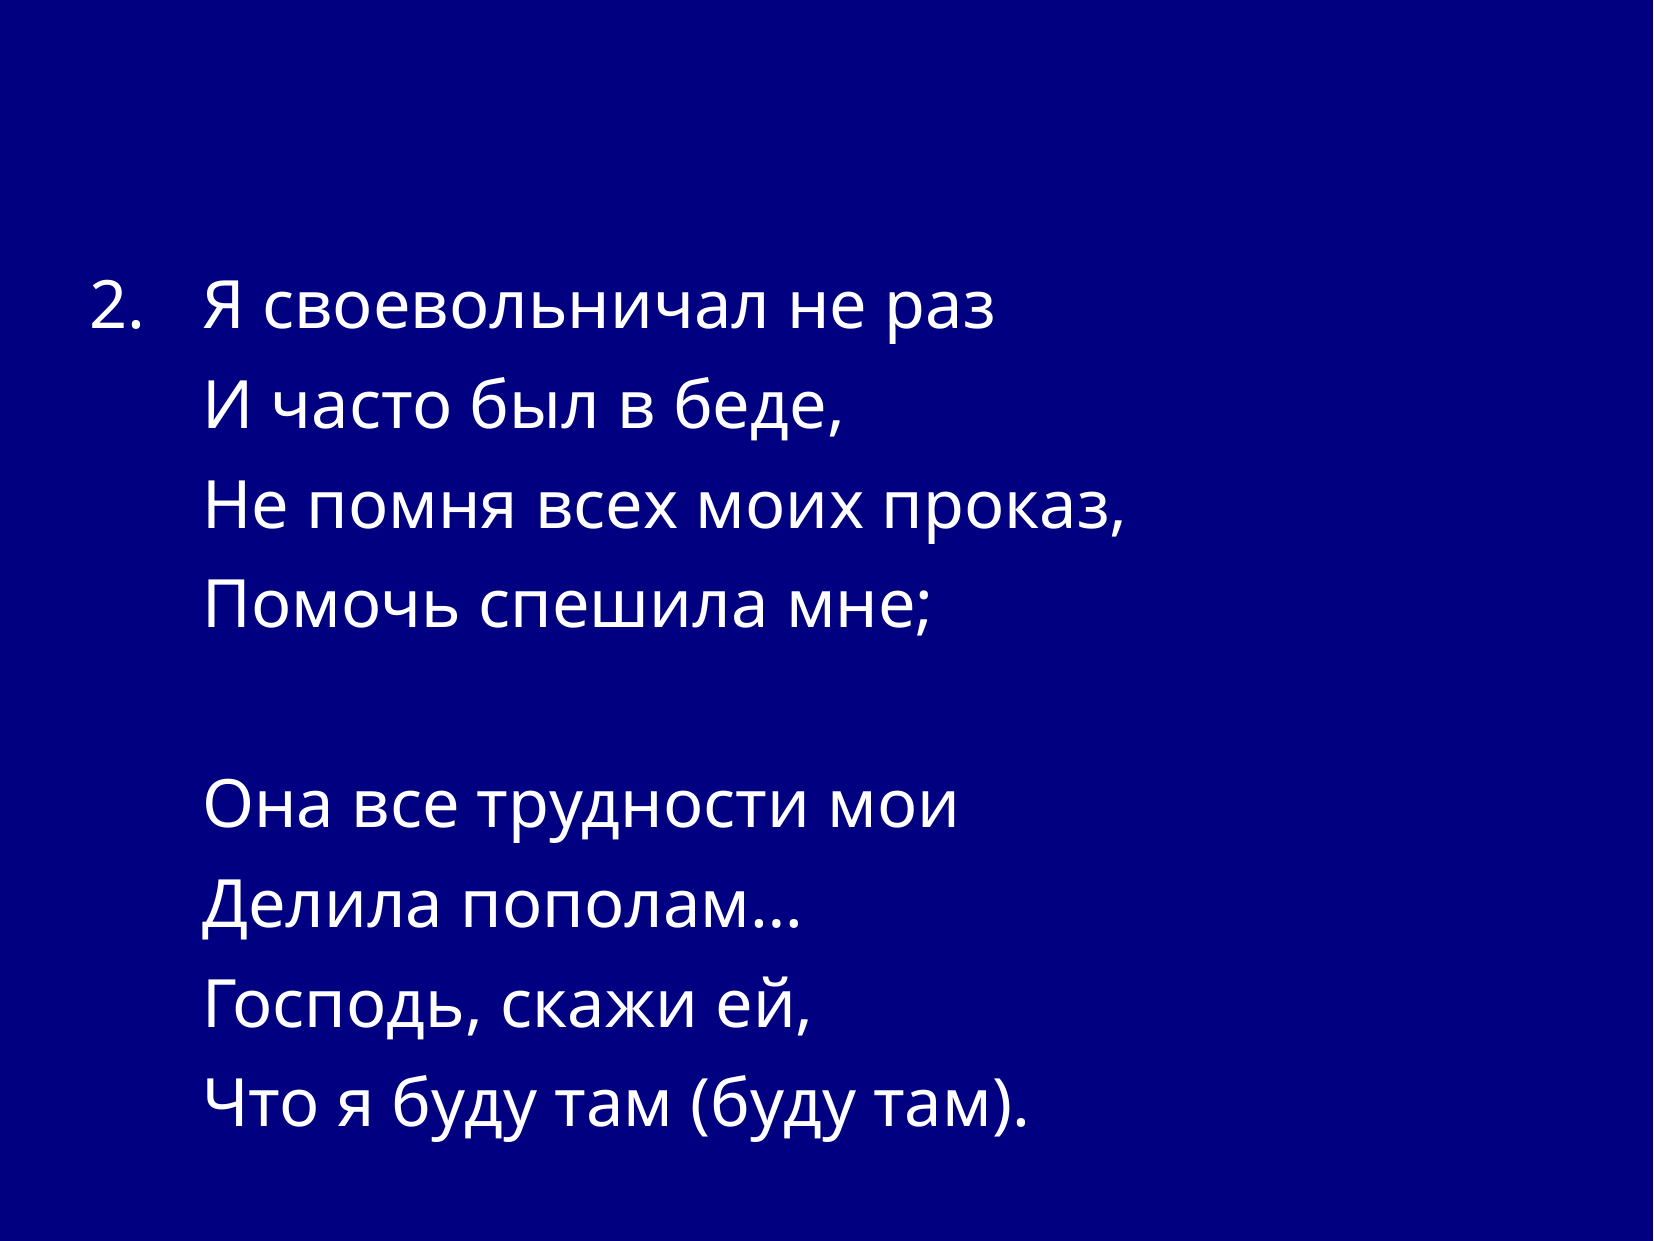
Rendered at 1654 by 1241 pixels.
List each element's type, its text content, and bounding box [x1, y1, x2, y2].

text_box 2. Я своевольничал не раз И часто был в беде, Не помня всех моих проказ, Помочь спешила мне; Она все трудности мои Делила пополам… Господь, скажи ей, Что я буду там (буду там). [75, 150, 1576, 1163]
